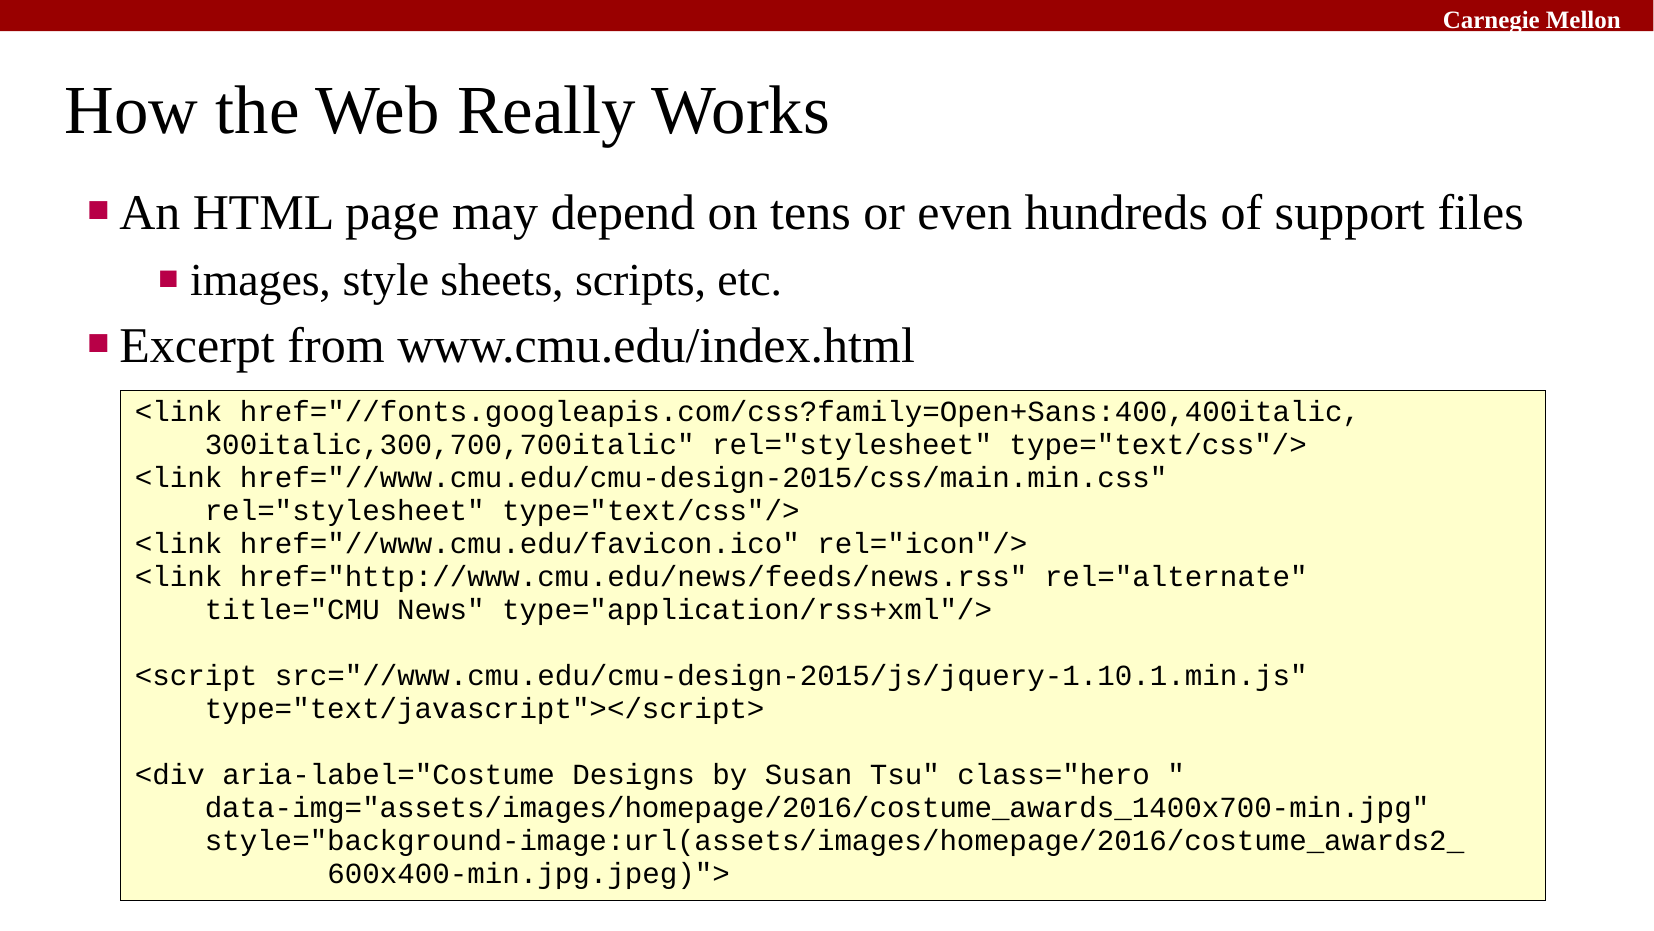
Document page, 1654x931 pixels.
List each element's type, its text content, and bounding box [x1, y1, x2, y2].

title How the Web Really Works [64, 58, 1576, 163]
text_box <link href="//fonts.googleapis.com/css?family=Open+Sans:400,400italic, 300italic,300,700,700italic" rel="stylesheet" type="text/css"/> <link href="//www.cmu.edu/cmu-design-2015/css/main.min.css" rel="stylesheet" type="text/css"/> <link href="//www.cmu.edu/favicon.ico" rel="icon"/> <link href="http://www.cmu.edu/news/feeds/news.rss" rel="alternate" title="CMU News" type="application/rss+xml"/> <script src="//www.cmu.edu/cmu-design-2015/js/jquery-1.10.1.min.js" type="text/javascript"></script> <div aria-label="Costume Designs by Susan Tsu" class="hero " data-img="assets/images/homepage/2016/costume_awards_1400x700-min.jpg" style="background-image:url(assets/images/homepage/2016/costume_awards2_ 600x400-min.jpg.jpeg)"> [120, 390, 1546, 901]
list An HTML page may depend on tens or even hundreds of support files images, style sheets, scripts, etc. Excerpt from www.cmu.edu/index.html [71, 184, 1576, 859]
